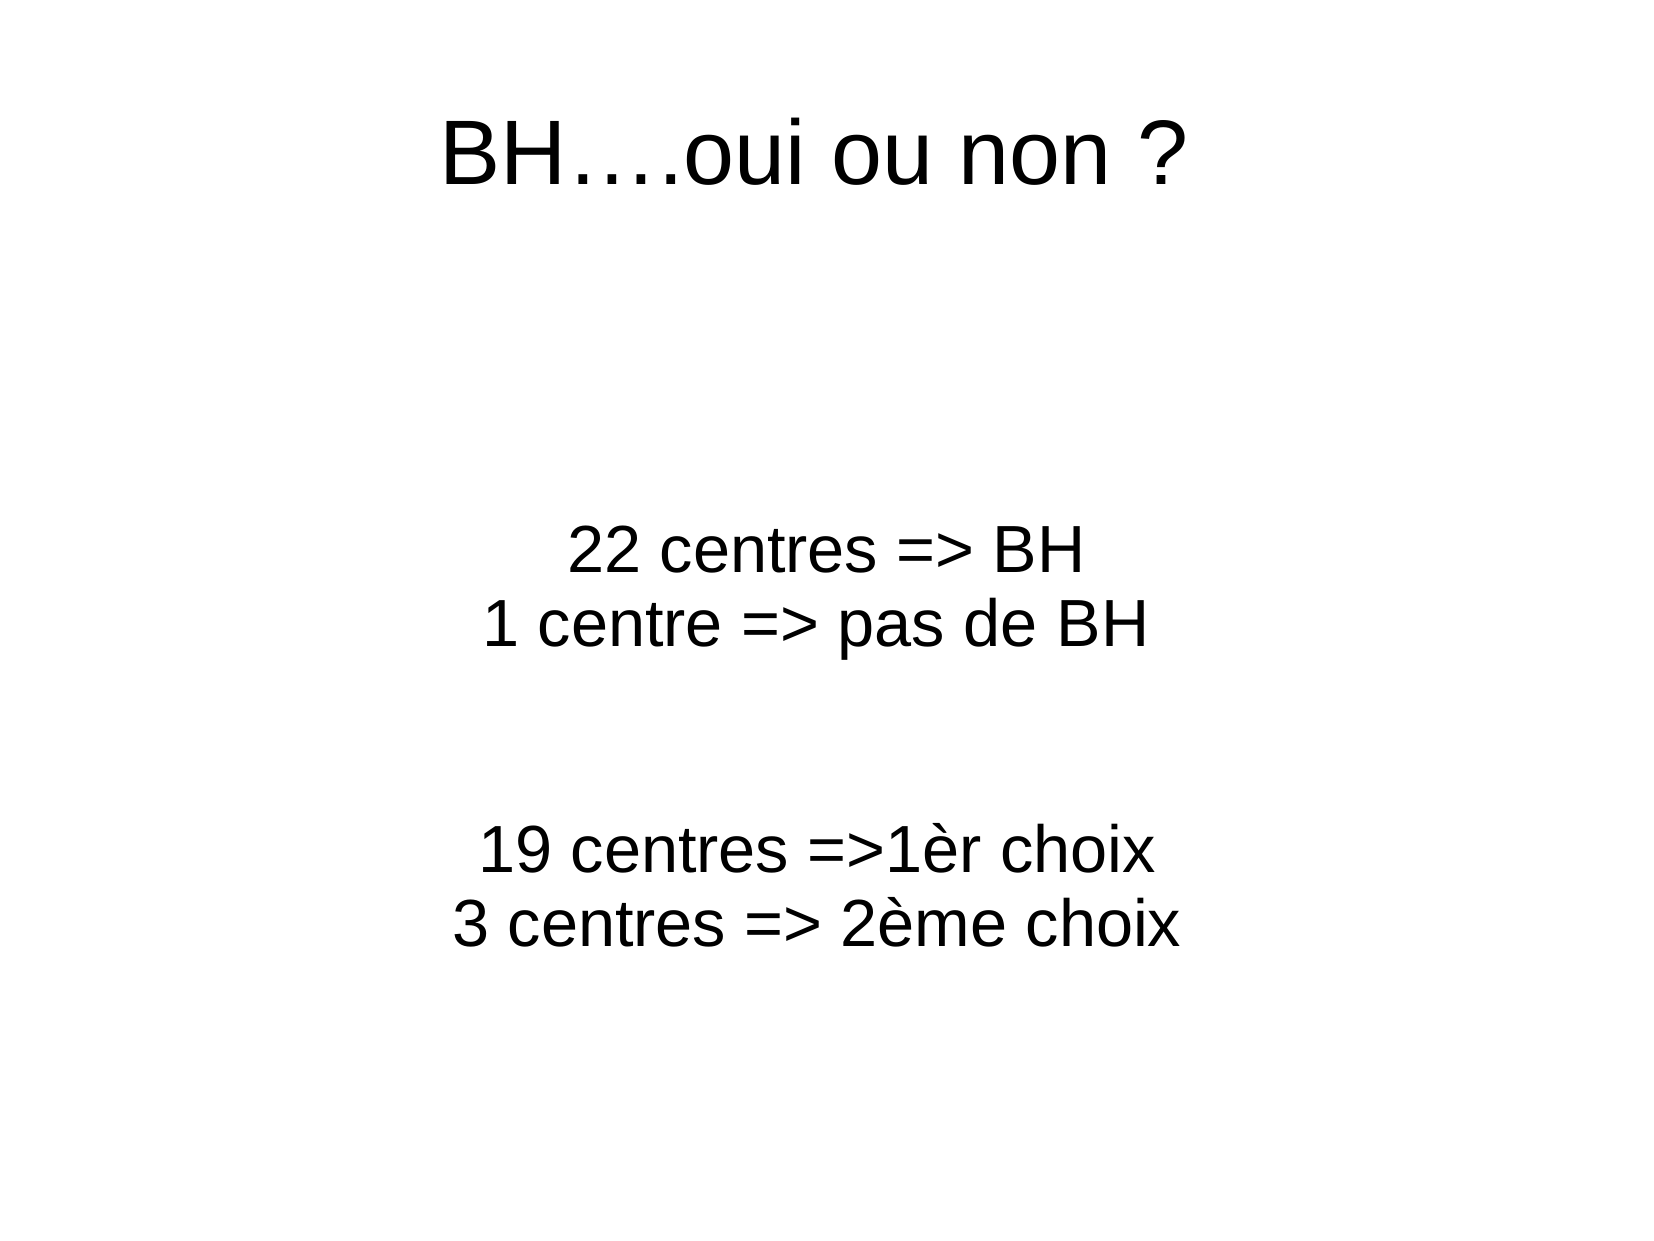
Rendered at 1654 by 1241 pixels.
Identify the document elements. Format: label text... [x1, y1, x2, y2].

title BH….oui ou non ? [82, 49, 1571, 257]
text_box 1 centre => pas de BH [351, 585, 1318, 661]
subtitle 22 centres => BH 19 centres =>1èr choix 3 centres => 2ème choix [82, 290, 1571, 1109]
